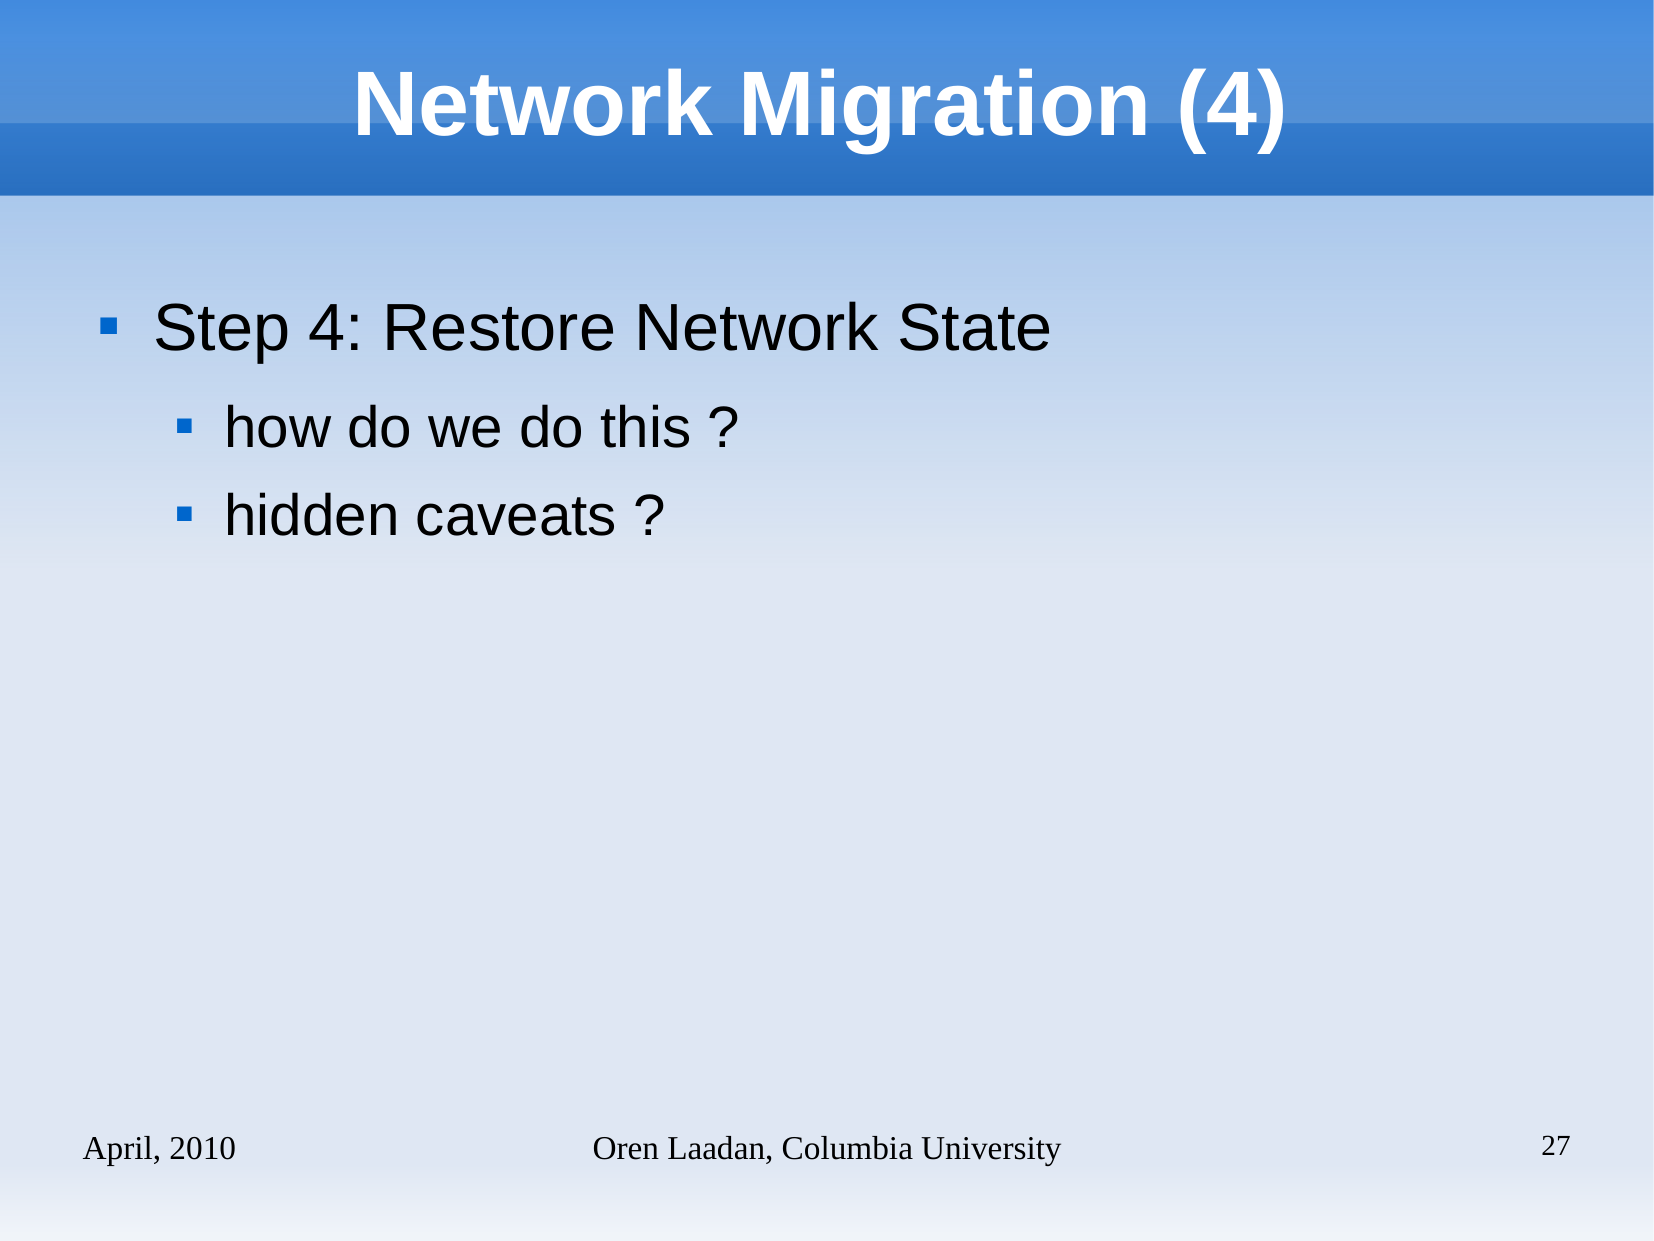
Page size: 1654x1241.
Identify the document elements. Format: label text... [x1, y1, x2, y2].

picture [0, 0, 1654, 1241]
title Network Migration (4) [76, 7, 1565, 200]
list Step 4: Restore Network State how do we do this ? hidden caveats ? [82, 290, 1571, 1094]
